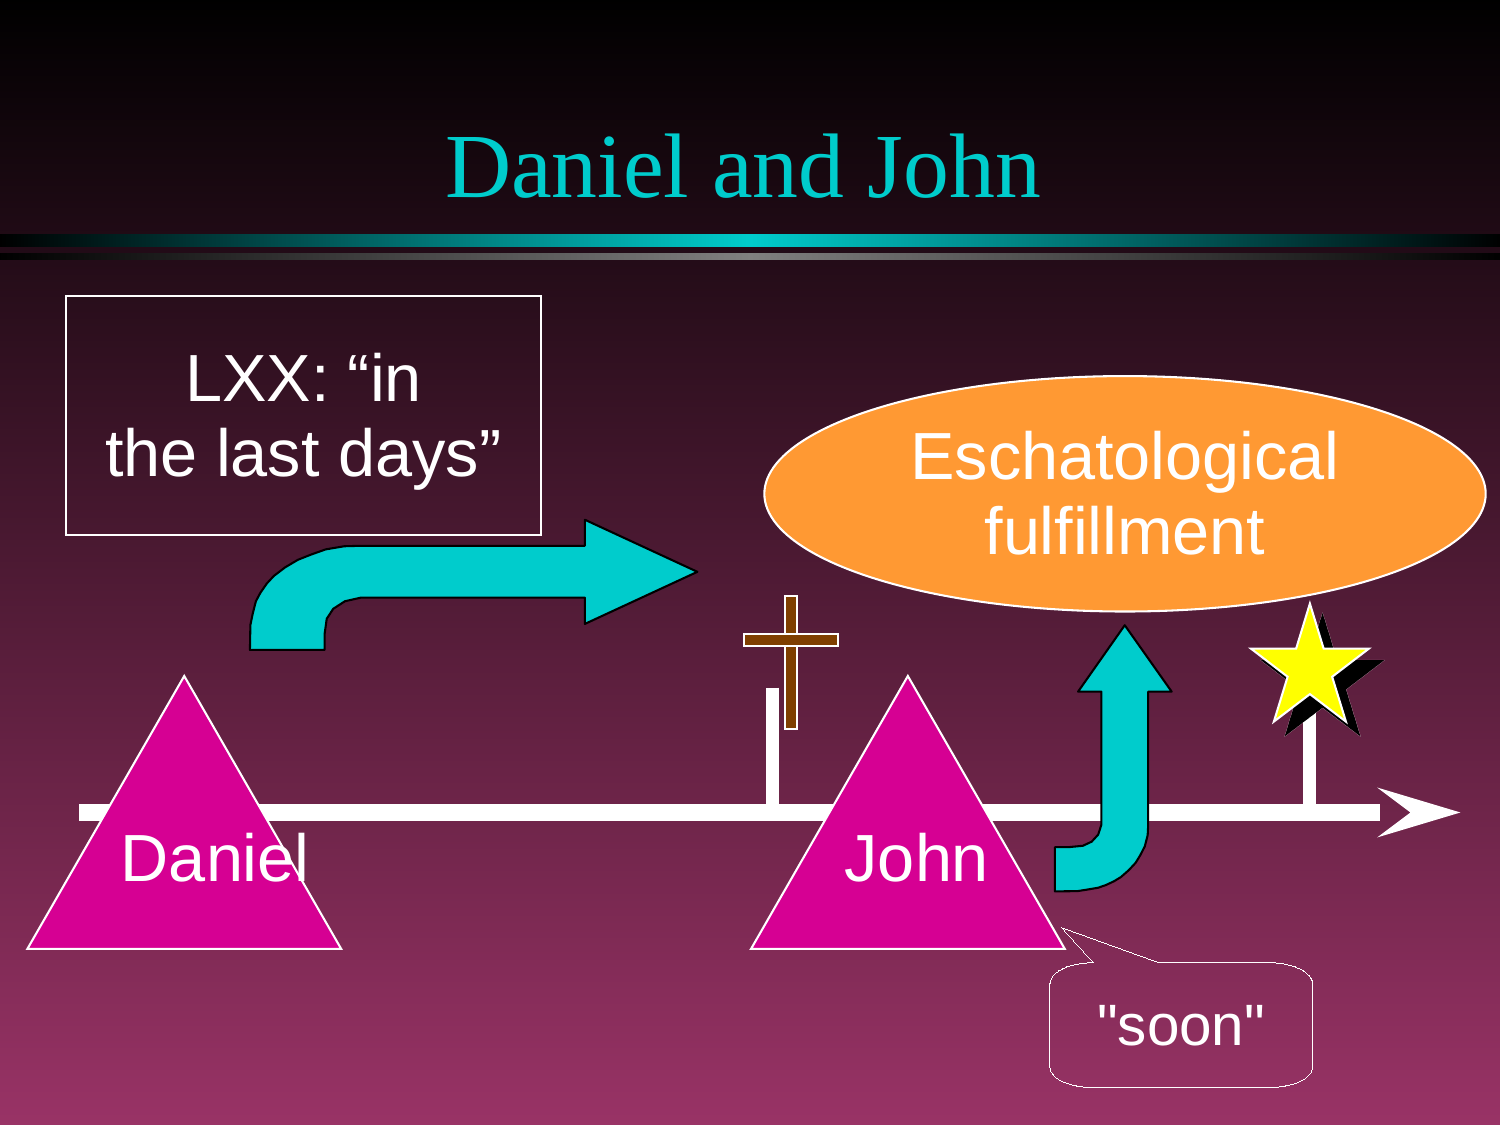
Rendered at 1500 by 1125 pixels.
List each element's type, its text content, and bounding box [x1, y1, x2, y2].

text_box John [751, 676, 1065, 949]
text_box Eschatological fulfillment [764, 376, 1486, 612]
text_box Daniel [27, 676, 342, 949]
text_box Daniel [266, 849, 285, 860]
text_box [1054, 625, 1172, 892]
text_box [743, 596, 839, 729]
title Daniel and John [99, 37, 1388, 225]
text_box "soon" [1049, 927, 1313, 1088]
text_box [1251, 603, 1369, 722]
text_box LXX: “in the last days” [65, 295, 541, 536]
text_box [249, 519, 698, 650]
